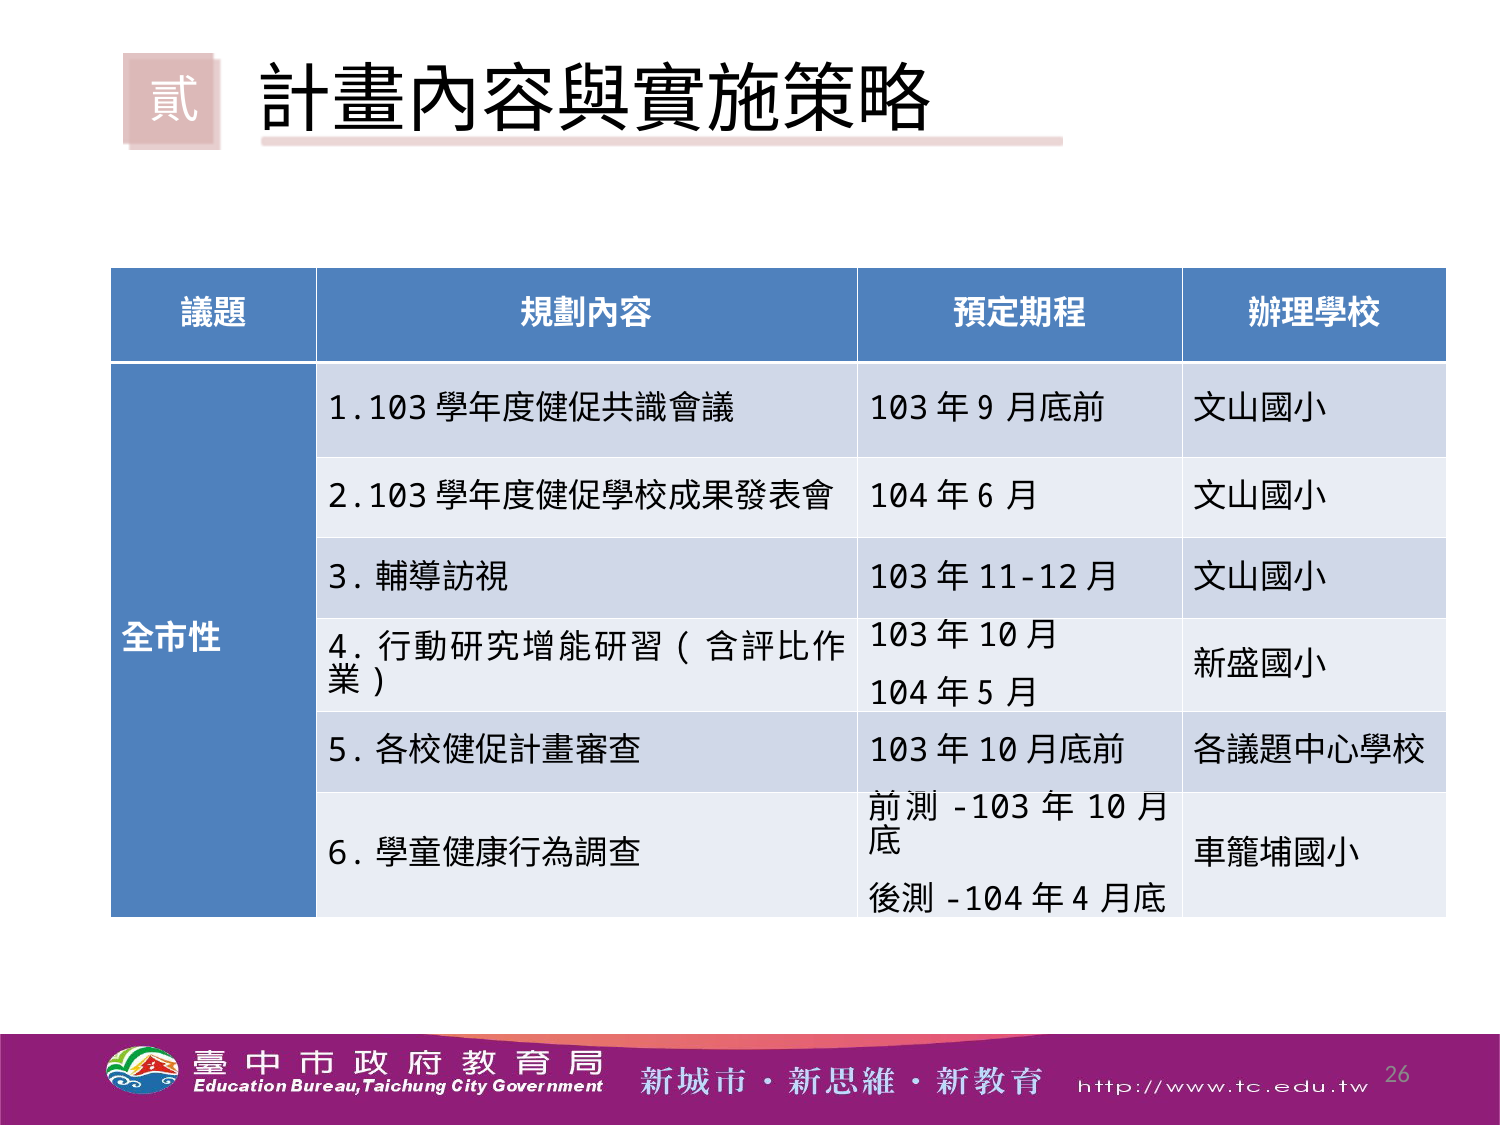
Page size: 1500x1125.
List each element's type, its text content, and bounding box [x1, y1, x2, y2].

table_cell 103年11-12月 [858, 538, 1182, 618]
table_cell 6.學童健康行為調查 [317, 793, 857, 917]
picture [123, 53, 1063, 150]
table_cell 4.行動研究增能研習(含評比作業) [317, 619, 857, 711]
table_cell 各議題中心學校 [1183, 712, 1446, 792]
table_header 規劃內容 [317, 268, 857, 361]
table_cell 前測-103年10月底 後測-104年4月底 [858, 793, 1182, 917]
list [76, 160, 1459, 1024]
text_box <number> [1074, 1042, 1426, 1103]
table_cell 文山國小 [1183, 538, 1446, 618]
table_cell 全市性 [111, 364, 316, 917]
table_cell 103年9月底前 [858, 364, 1182, 457]
table_cell 1.103學年度健促共識會議 [317, 364, 857, 457]
table_header 預定期程 [858, 268, 1182, 361]
table_cell 車籠埔國小 [1183, 793, 1446, 917]
table_cell 文山國小 [1183, 364, 1446, 457]
table_header 議題 [111, 268, 316, 361]
text_box 計畫內容與實施策略 [242, 42, 1377, 149]
table_cell 新盛國小 [1183, 619, 1446, 711]
table_cell 5.各校健促計畫審查 [317, 712, 857, 792]
table_cell 2.103學年度健促學校成果發表會 [317, 458, 857, 537]
table_cell 3.輔導訪視 [317, 538, 857, 618]
table_cell 文山國小 [1183, 458, 1446, 537]
table_header 辦理學校 [1183, 268, 1446, 361]
text_box 貳一 [134, 60, 199, 196]
picture [0, 1034, 1500, 1125]
table_cell 104年6月 [858, 458, 1182, 537]
table_cell 103年10月底前 [858, 712, 1182, 792]
table_cell 103年10月 104年5月 [858, 619, 1182, 711]
